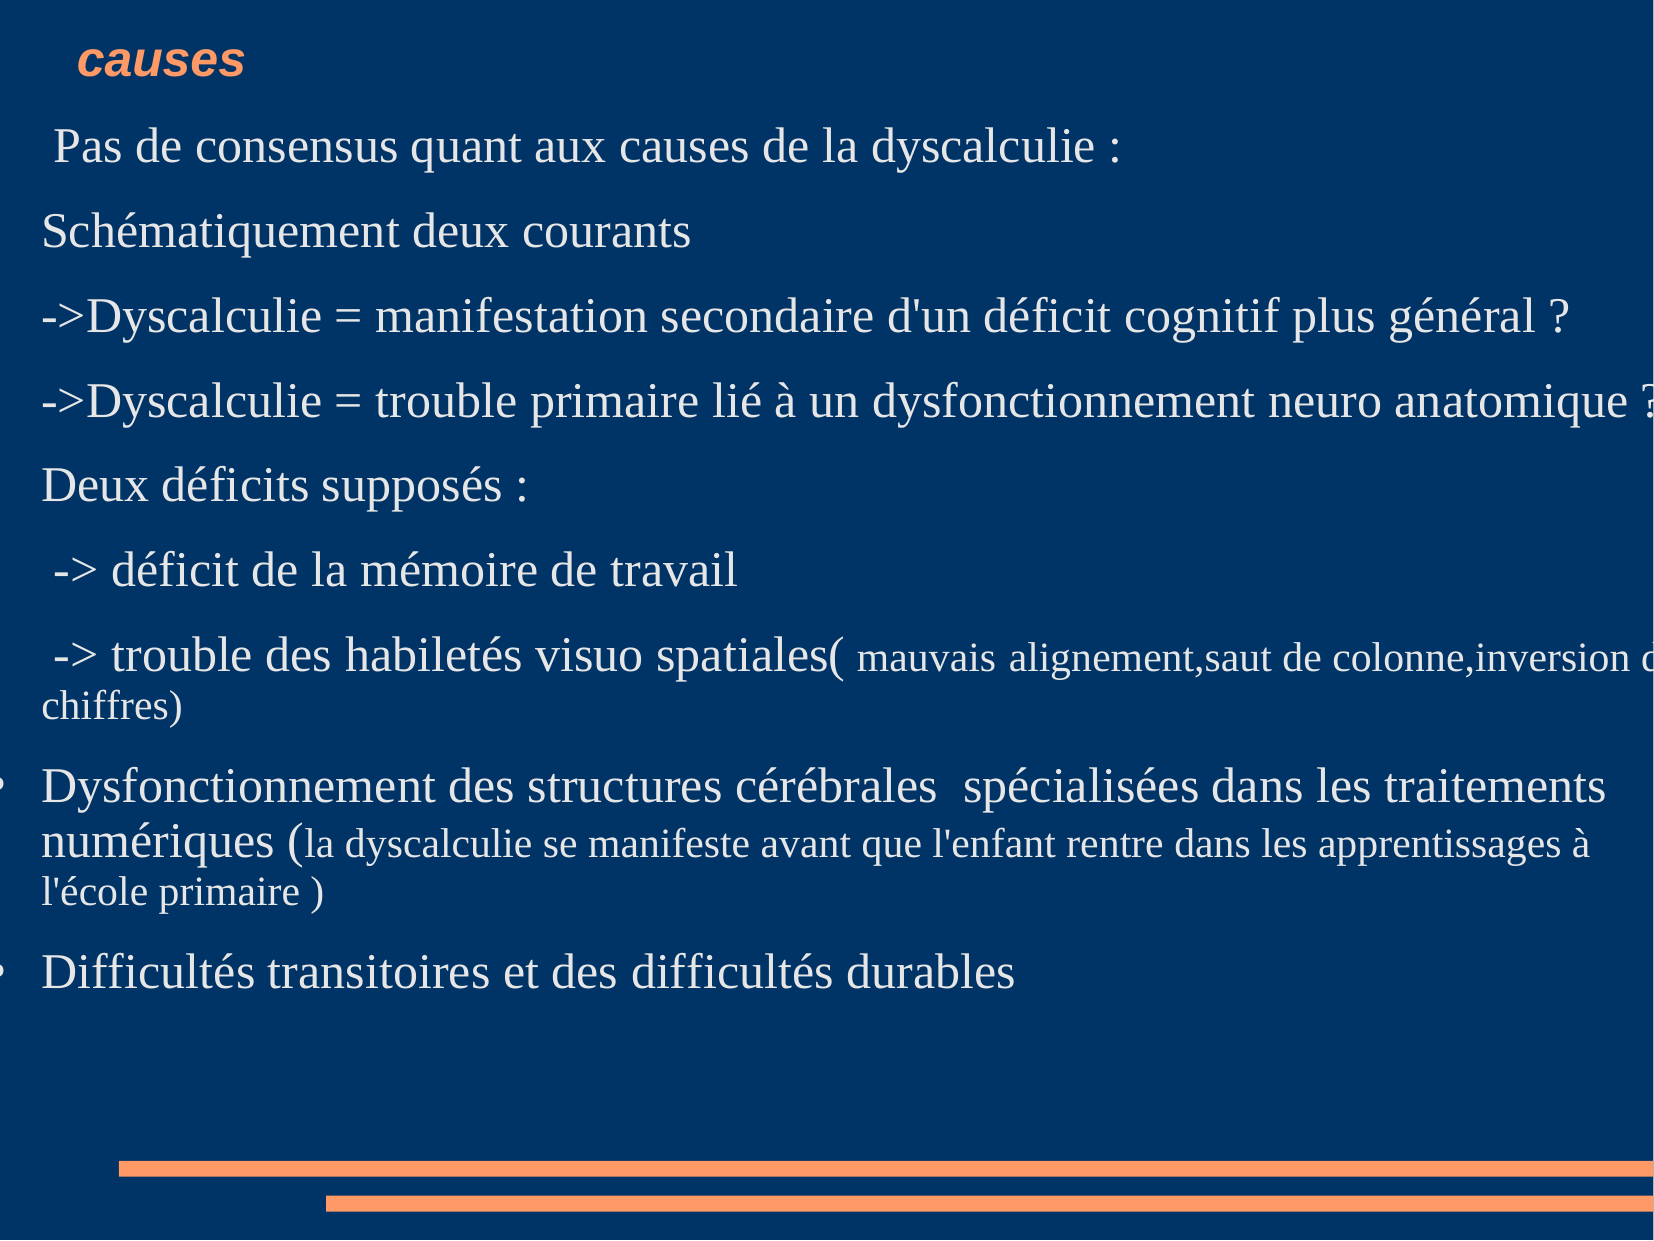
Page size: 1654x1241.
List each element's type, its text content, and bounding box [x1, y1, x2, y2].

list Pas de consensus quant aux causes de la dyscalculie : Schématiquement deux courants ->Dyscalculie = manifestation secondaire d'un déficit cognitif plus général ? ->Dyscalculie = trouble primaire lié à un dysfonctionnement neuro anatomique ? Deux déficits supposés : -> déficit de la mémoire de travail -> trouble des habiletés visuo spatiales( mauvais alignement,saut de colonne,inversion de chiffres) Dysfonctionnement des structures cérébrales spécialisées dans les traitements numériques (la dyscalculie se manifeste avant que l'enfant rentre dans les apprentissages à l'école primaire ) Difficultés transitoires et des difficultés durables [0, 118, 1654, 1241]
title causes [76, 0, 1565, 118]
